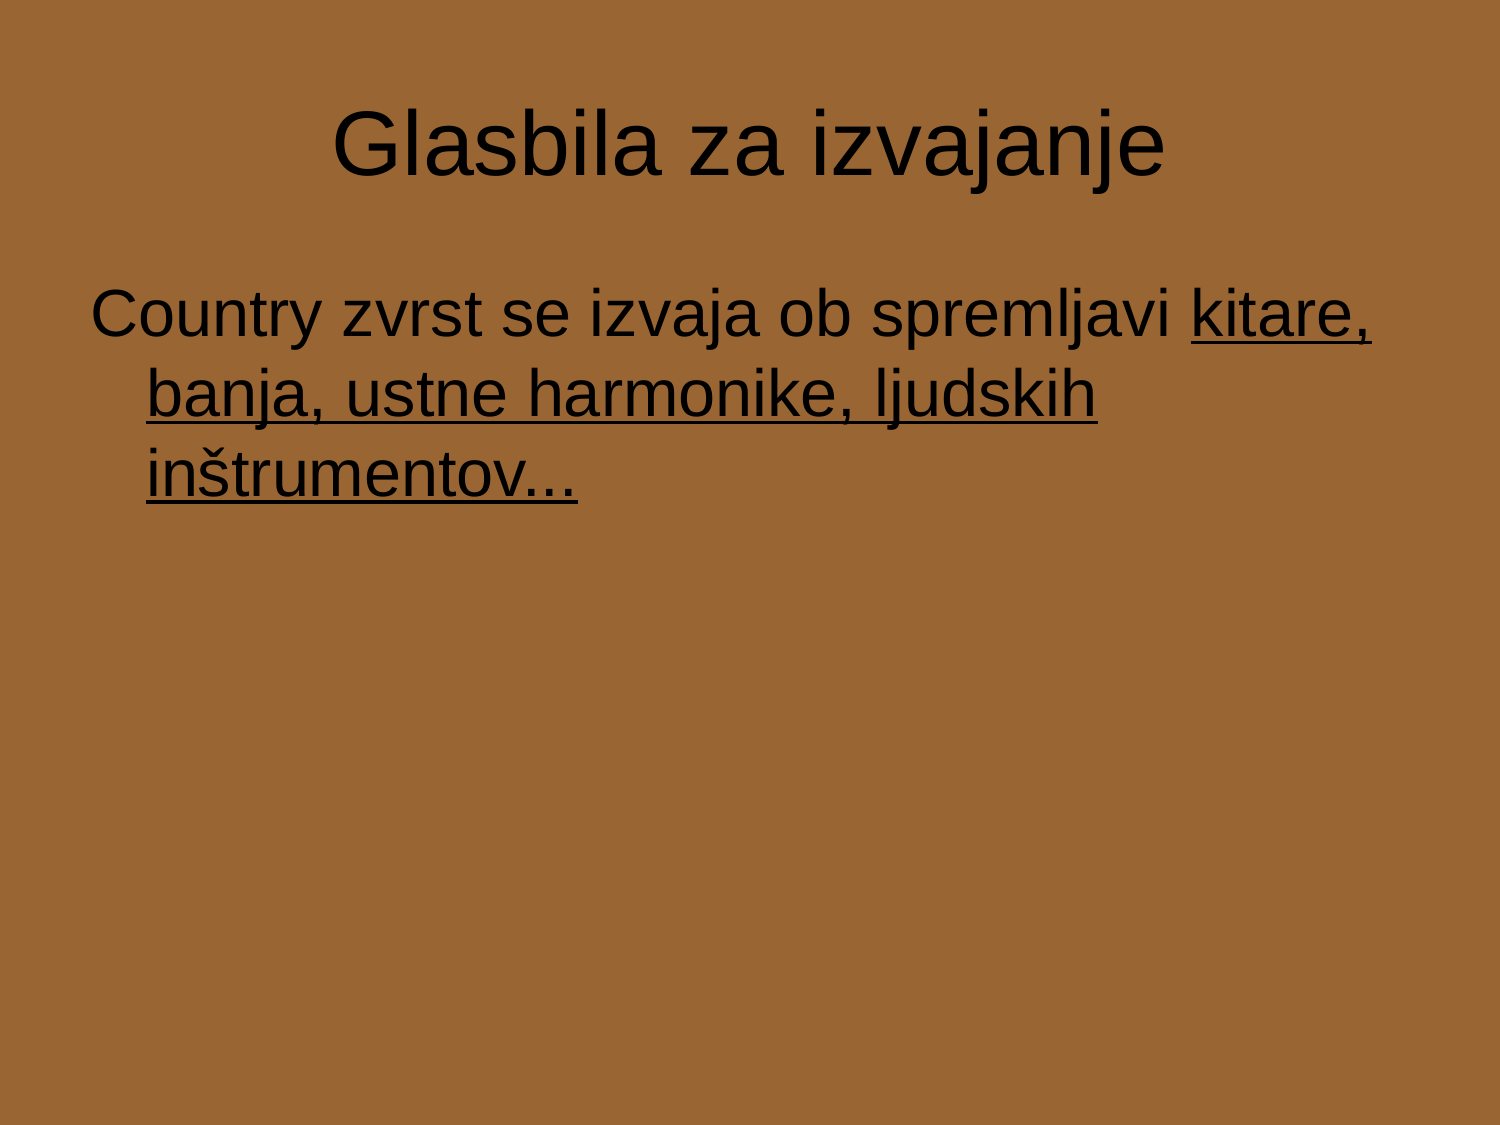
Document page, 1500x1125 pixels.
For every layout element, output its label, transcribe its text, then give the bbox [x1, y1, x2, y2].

list Country zvrst se izvaja ob spremljavi kitare, banja, ustne harmonike, ljudskih inštrumentov... [75, 262, 1425, 1005]
title Glasbila za izvajanje [75, 45, 1425, 233]
